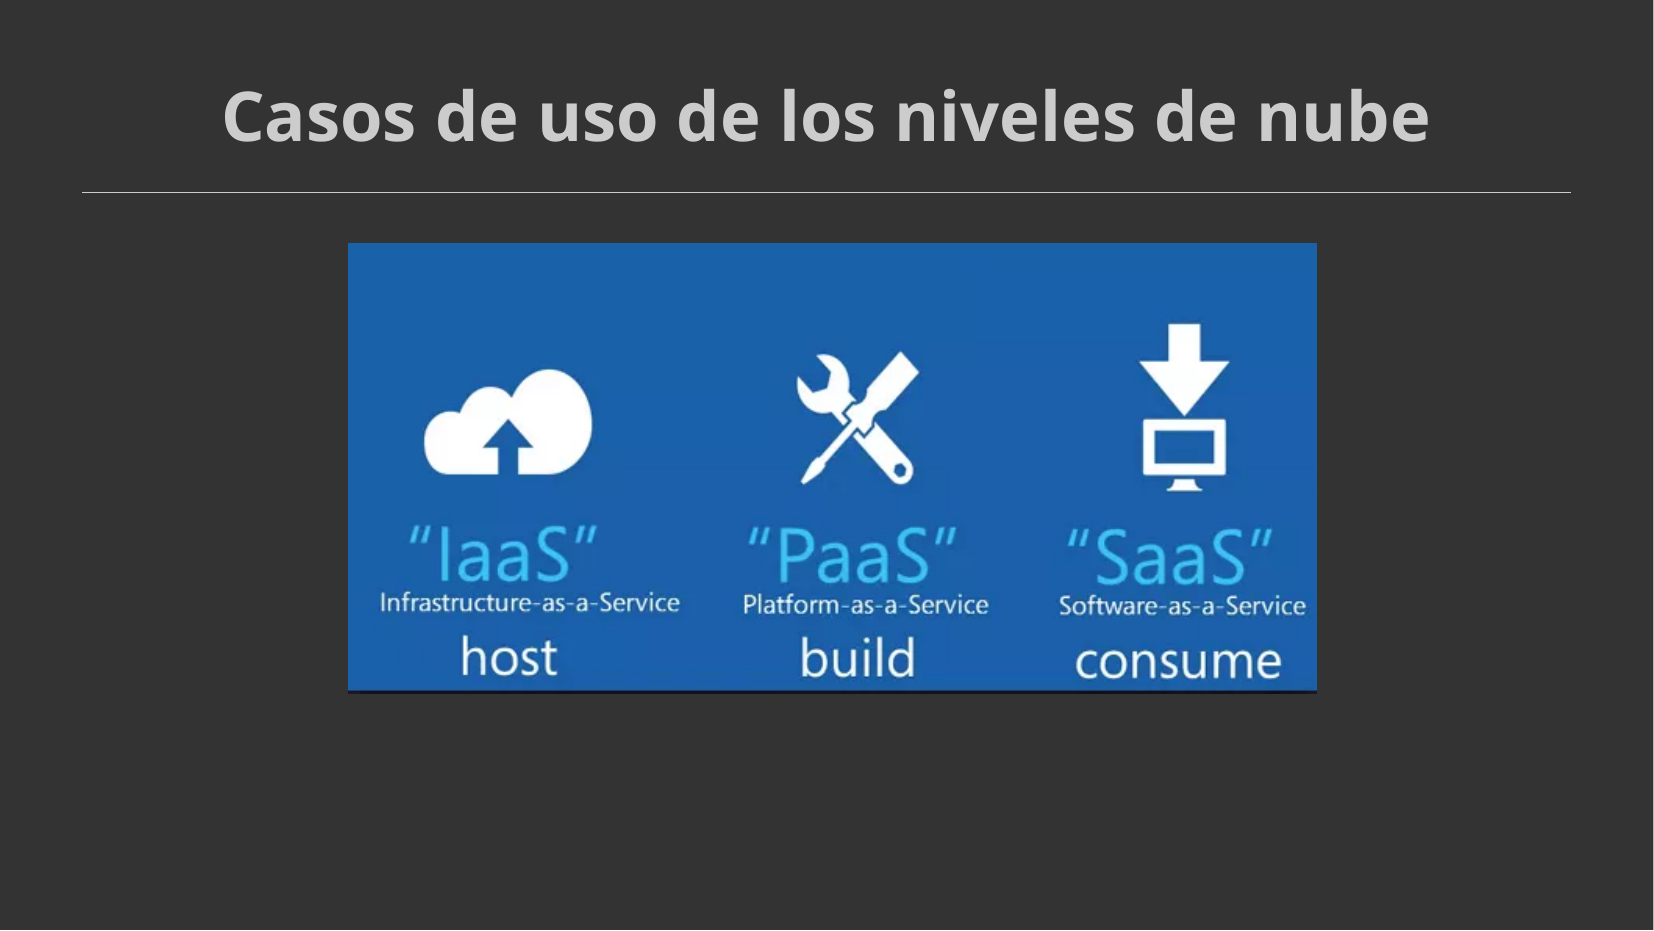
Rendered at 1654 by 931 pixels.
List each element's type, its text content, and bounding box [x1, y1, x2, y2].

picture [348, 243, 1317, 694]
title Casos de uso de los niveles de nube [82, 37, 1571, 193]
